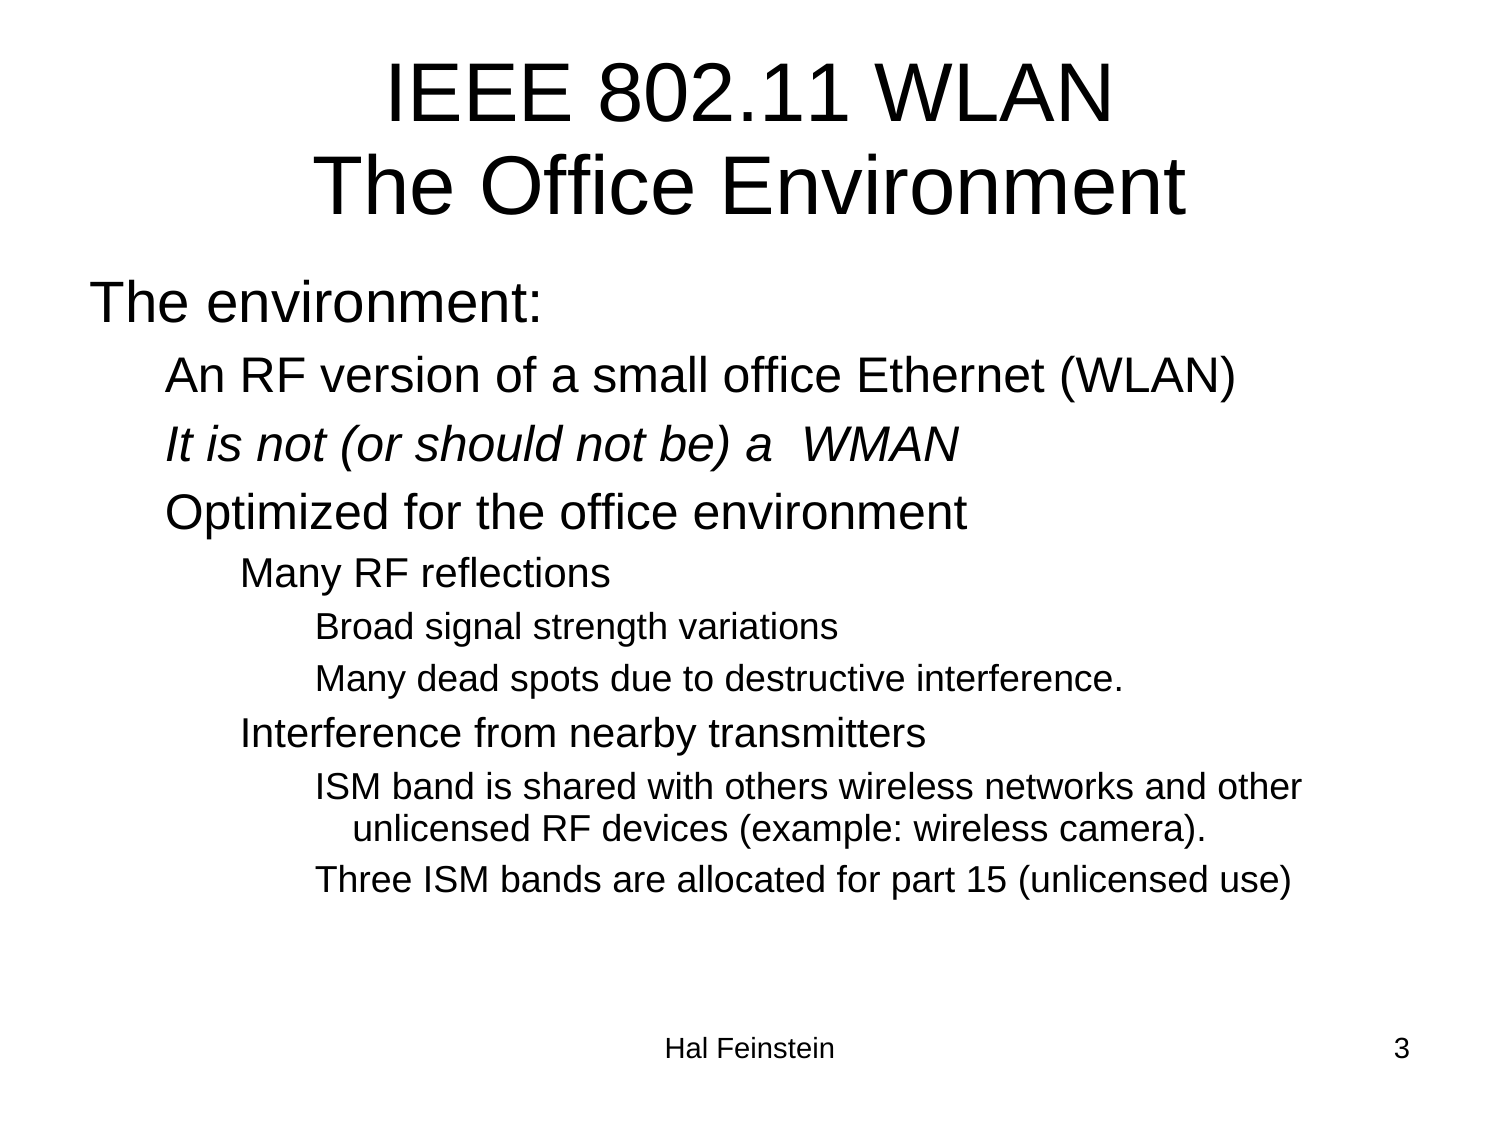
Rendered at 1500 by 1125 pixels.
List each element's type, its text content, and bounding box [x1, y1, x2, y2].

list The environment: An RF version of a small office Ethernet (WLAN) It is not (or should not be) a WMAN Optimized for the office environment Many RF reflections Broad signal strength variations Many dead spots due to destructive interference. Interference from nearby transmitters ISM band is shared with others wireless networks and other unlicensed RF devices (example: wireless camera). Three ISM bands are allocated for part 15 (unlicensed use) [75, 262, 1426, 1006]
title IEEE 802.11 WLAN The Office Environment [75, 31, 1426, 247]
